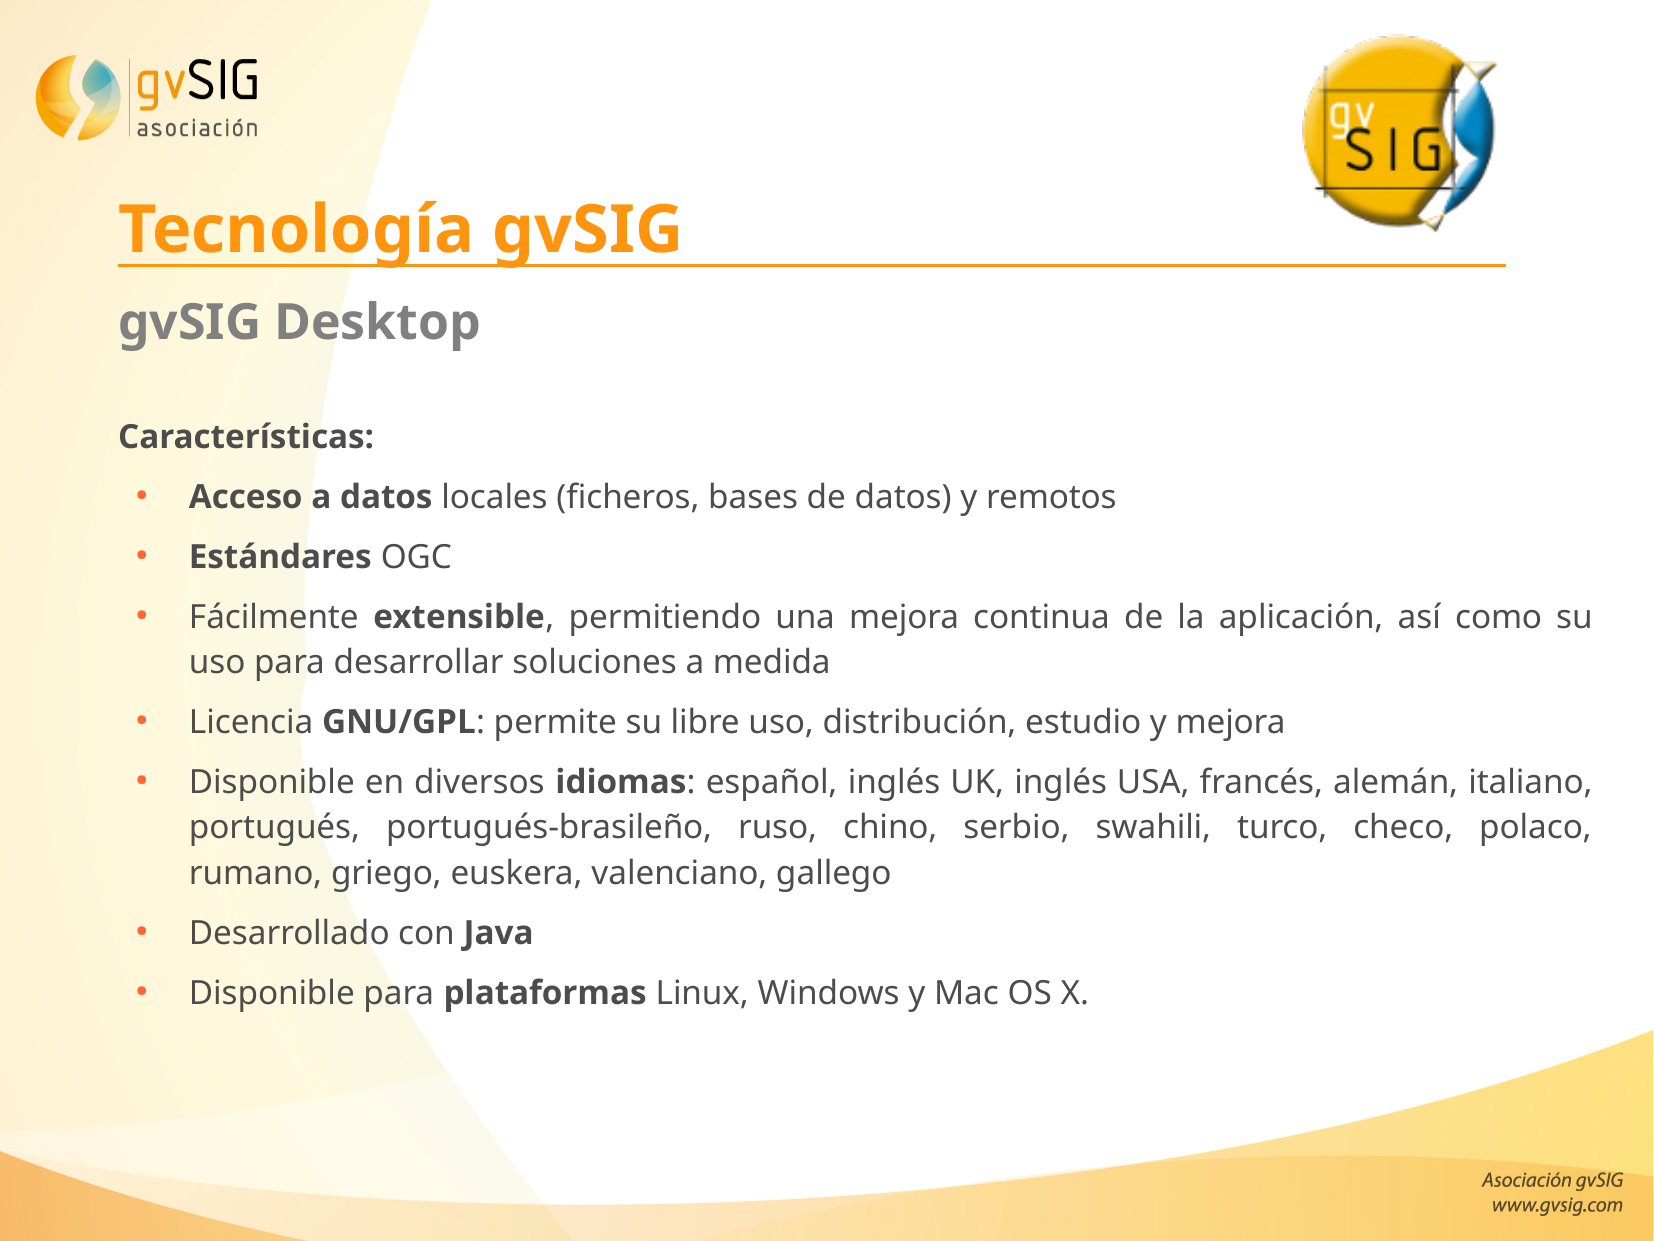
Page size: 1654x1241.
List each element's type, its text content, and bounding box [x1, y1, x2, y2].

title Tecnología gvSIG [118, 177, 1607, 276]
picture [0, 0, 1654, 1241]
list Características: Acceso a datos locales (ficheros, bases de datos) y remotos Estándares OGC Fácilmente extensible, permitiendo una mejora continua de la aplicación, así como su uso para desarrollar soluciones a medida Licencia GNU/GPL: permite su libre uso, distribución, estudio y mejora Disponible en diversos idiomas: español, inglés UK, inglés USA, francés, alemán, italiano, portugués, portugués-brasileño, ruso, chino, serbio, swahili, turco, checo, polaco, rumano, griego, euskera, valenciano, gallego Desarrollado con Java Disponible para plataformas Linux, Windows y Mac OS X. [118, 413, 1595, 1043]
title gvSIG Desktop [118, 276, 857, 365]
